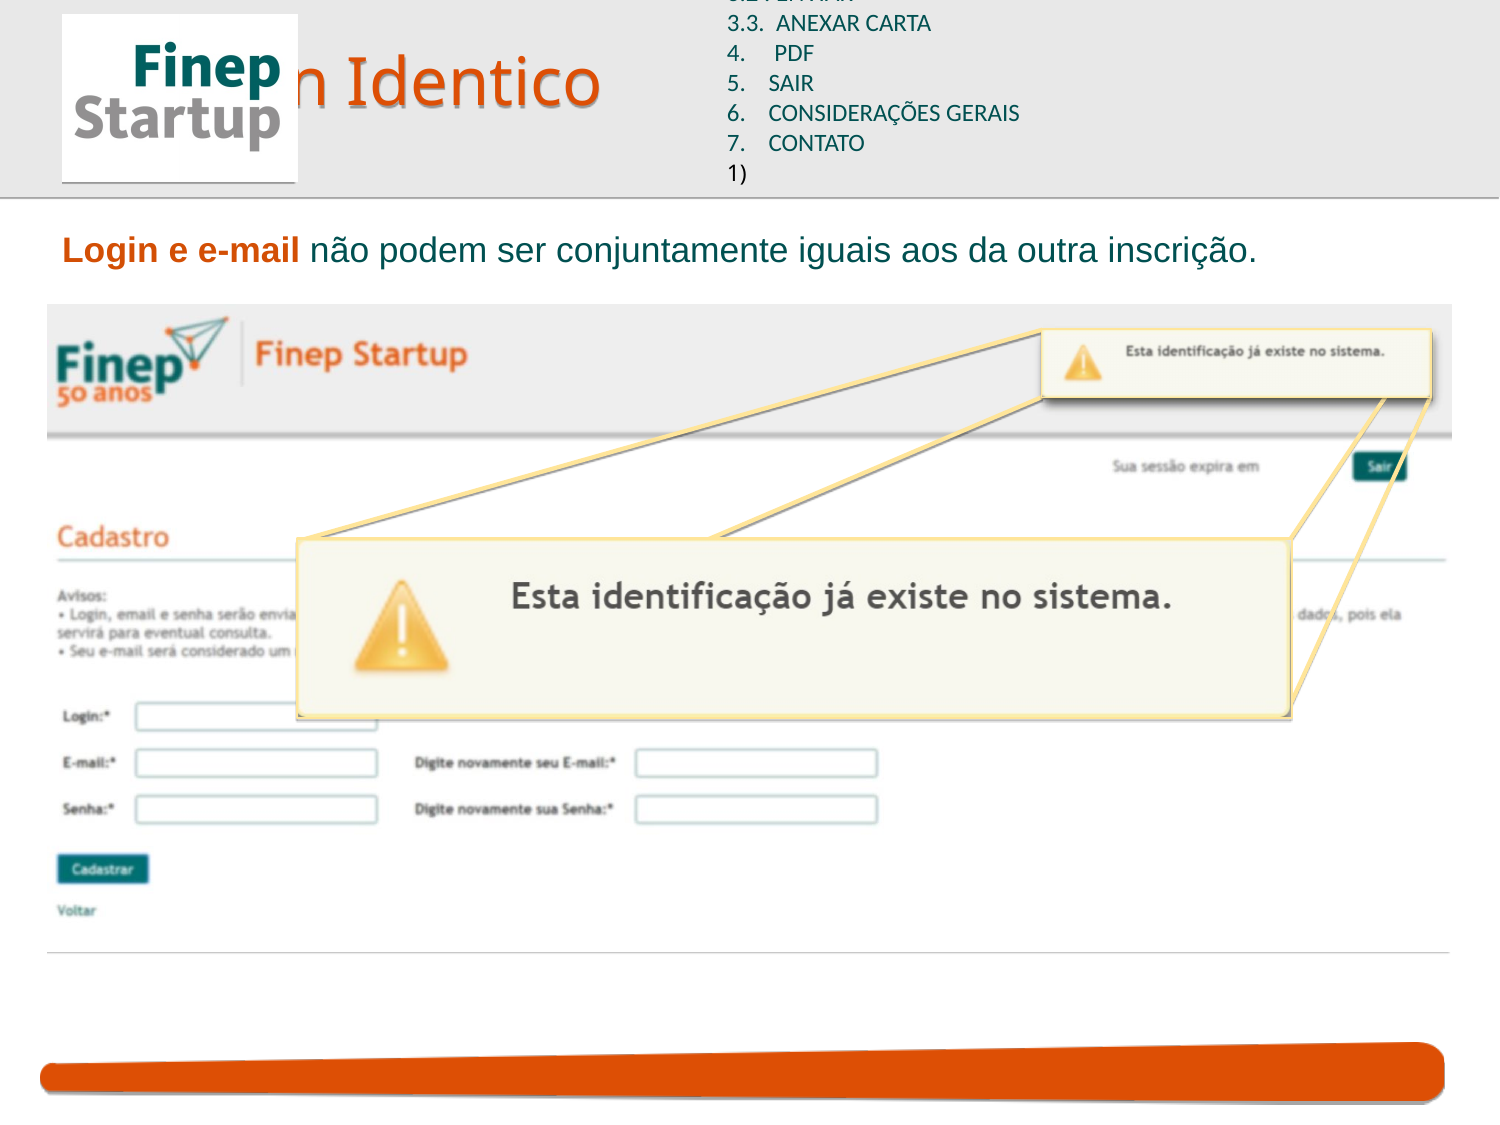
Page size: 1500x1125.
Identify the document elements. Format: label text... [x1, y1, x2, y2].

picture [1293, 452, 1402, 691]
picture [297, 539, 1291, 717]
picture [62, 14, 298, 182]
text_box 1. 1º ACESSO 2. CADASTRO 3. BOTÕES DO FORMULÁRIO 3.1. SALVAR 3.2 . ENVIAR 3.3. ANEXAR CARTA 4. PDF 5. SAIR 6. CONSIDERAÇÕES GERAIS 7. CONTATO [712, 0, 1480, 195]
picture [722, 452, 1345, 537]
text_box Login e e-mail não podem ser conjuntamente iguais aos da outra inscrição. [47, 220, 1446, 452]
picture [47, 304, 1452, 952]
picture [324, 452, 905, 537]
picture [1042, 329, 1431, 397]
